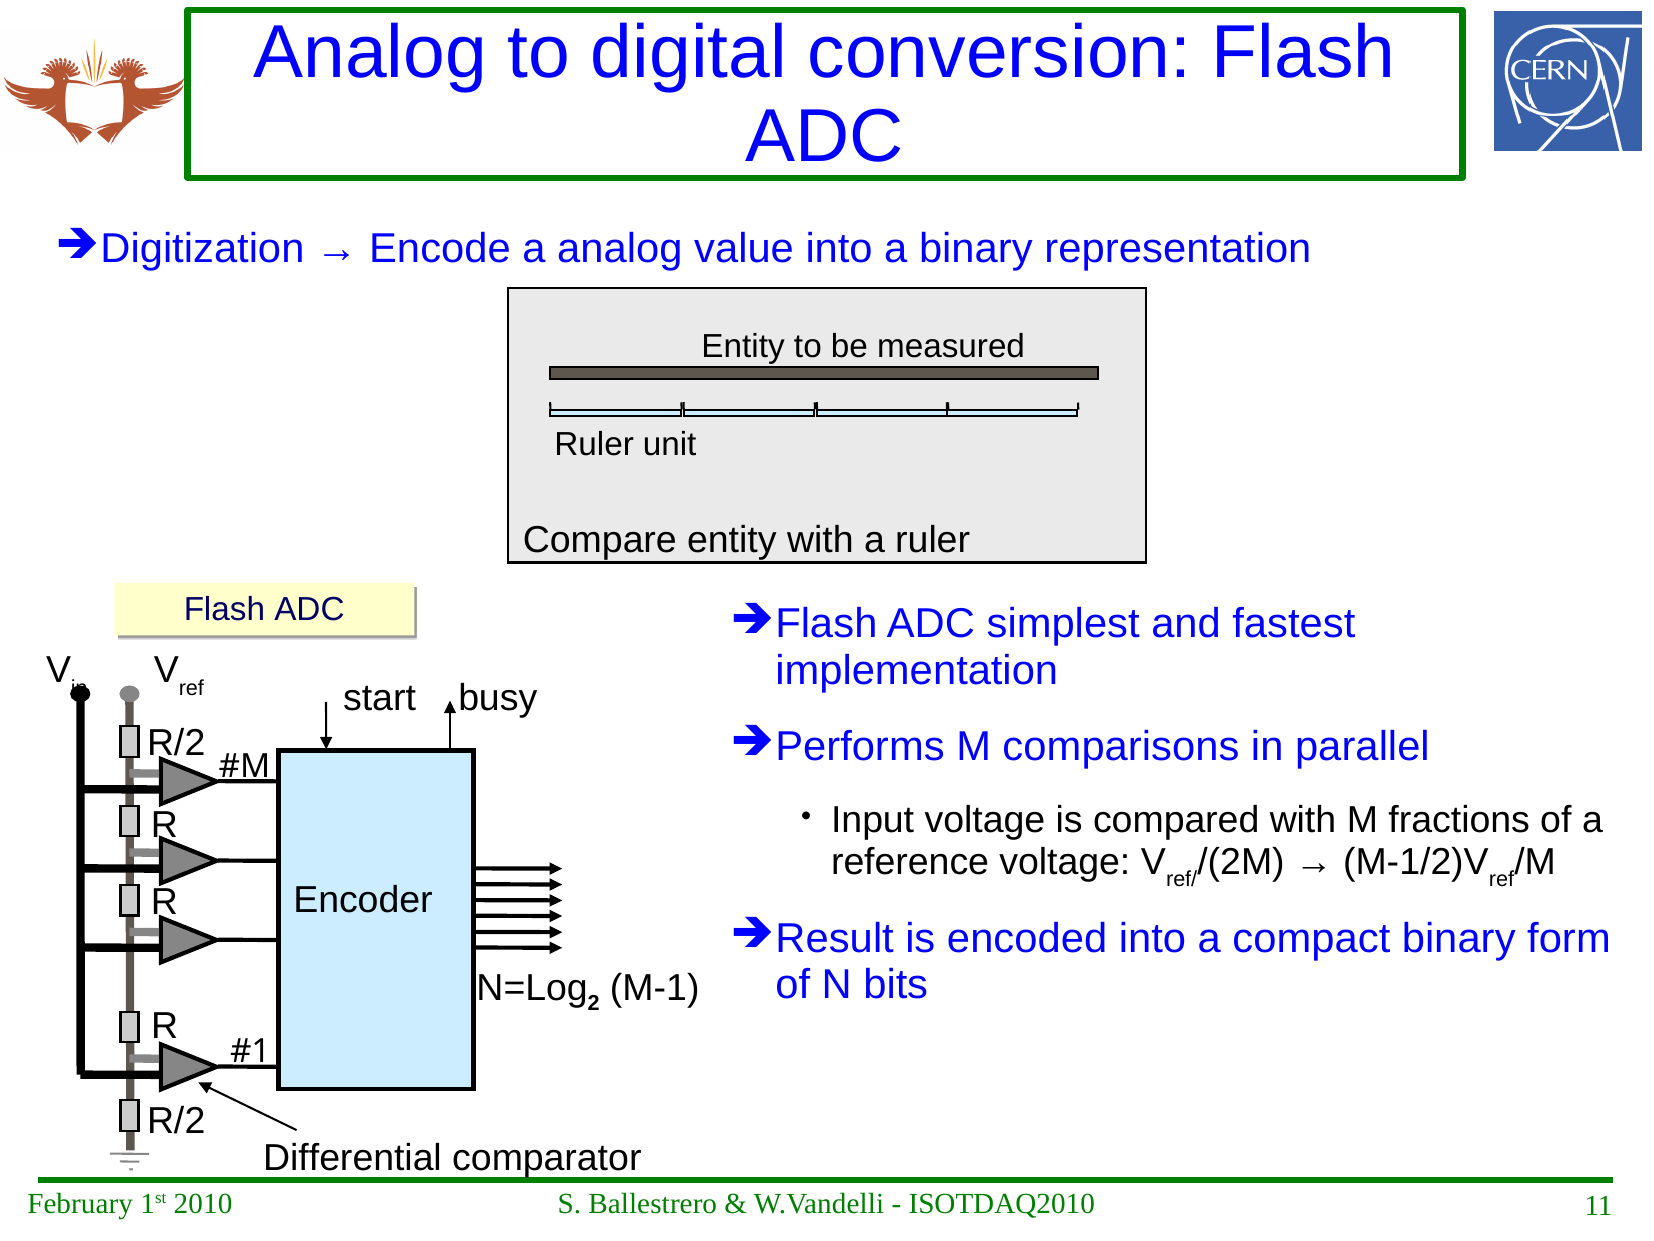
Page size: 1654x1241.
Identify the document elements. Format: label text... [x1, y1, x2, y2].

text_box Vin [30, 637, 103, 707]
text_box [160, 930, 217, 963]
list Flash ADC simplest and fastest implementation Performs M comparisons in parallel Input voltage is compared with M fractions of a reference voltage: Vref//(2M) → (M-1/2)Vref/M Result is encoded into a compact binary form of N bits [712, 600, 1613, 1126]
text_box [550, 409, 681, 416]
text_box [120, 686, 139, 702]
text_box Ruler unit [539, 414, 713, 470]
text_box Compare entity with a ruler [508, 287, 1146, 563]
list Digitization → Encode a analog value into a binary representation [37, 225, 1571, 301]
text_box [120, 805, 135, 836]
text_box R/2 [131, 710, 221, 771]
text_box Differential comparator [247, 1125, 657, 1186]
text_box [160, 851, 217, 870]
text_box Flash ADC [114, 582, 415, 636]
text_box [160, 1054, 214, 1088]
title Analog to digital conversion: Flash ADC [187, 9, 1463, 178]
text_box [120, 1100, 131, 1131]
text_box [120, 726, 131, 757]
text_box [683, 409, 815, 416]
text_box R [135, 869, 194, 930]
text_box [160, 771, 203, 792]
text_box #M [203, 736, 286, 792]
text_box [817, 409, 1078, 416]
picture [1494, 11, 1642, 151]
text_box Encoder [278, 750, 474, 1090]
text_box R/2 [131, 1088, 221, 1149]
text_box Vref [138, 637, 220, 707]
text_box [120, 884, 135, 916]
text_box start [328, 664, 432, 726]
text_box Entity to be measured [686, 316, 1041, 366]
picture [0, 29, 184, 151]
text_box R/2 [190, 737, 203, 752]
text_box [120, 1011, 135, 1043]
text_box R [135, 792, 194, 853]
text_box busy [443, 664, 553, 726]
text_box [550, 366, 1098, 379]
text_box #1 [214, 1021, 286, 1078]
text_box R [135, 993, 194, 1054]
text_box N=Log2 (M-1) [461, 955, 715, 1023]
